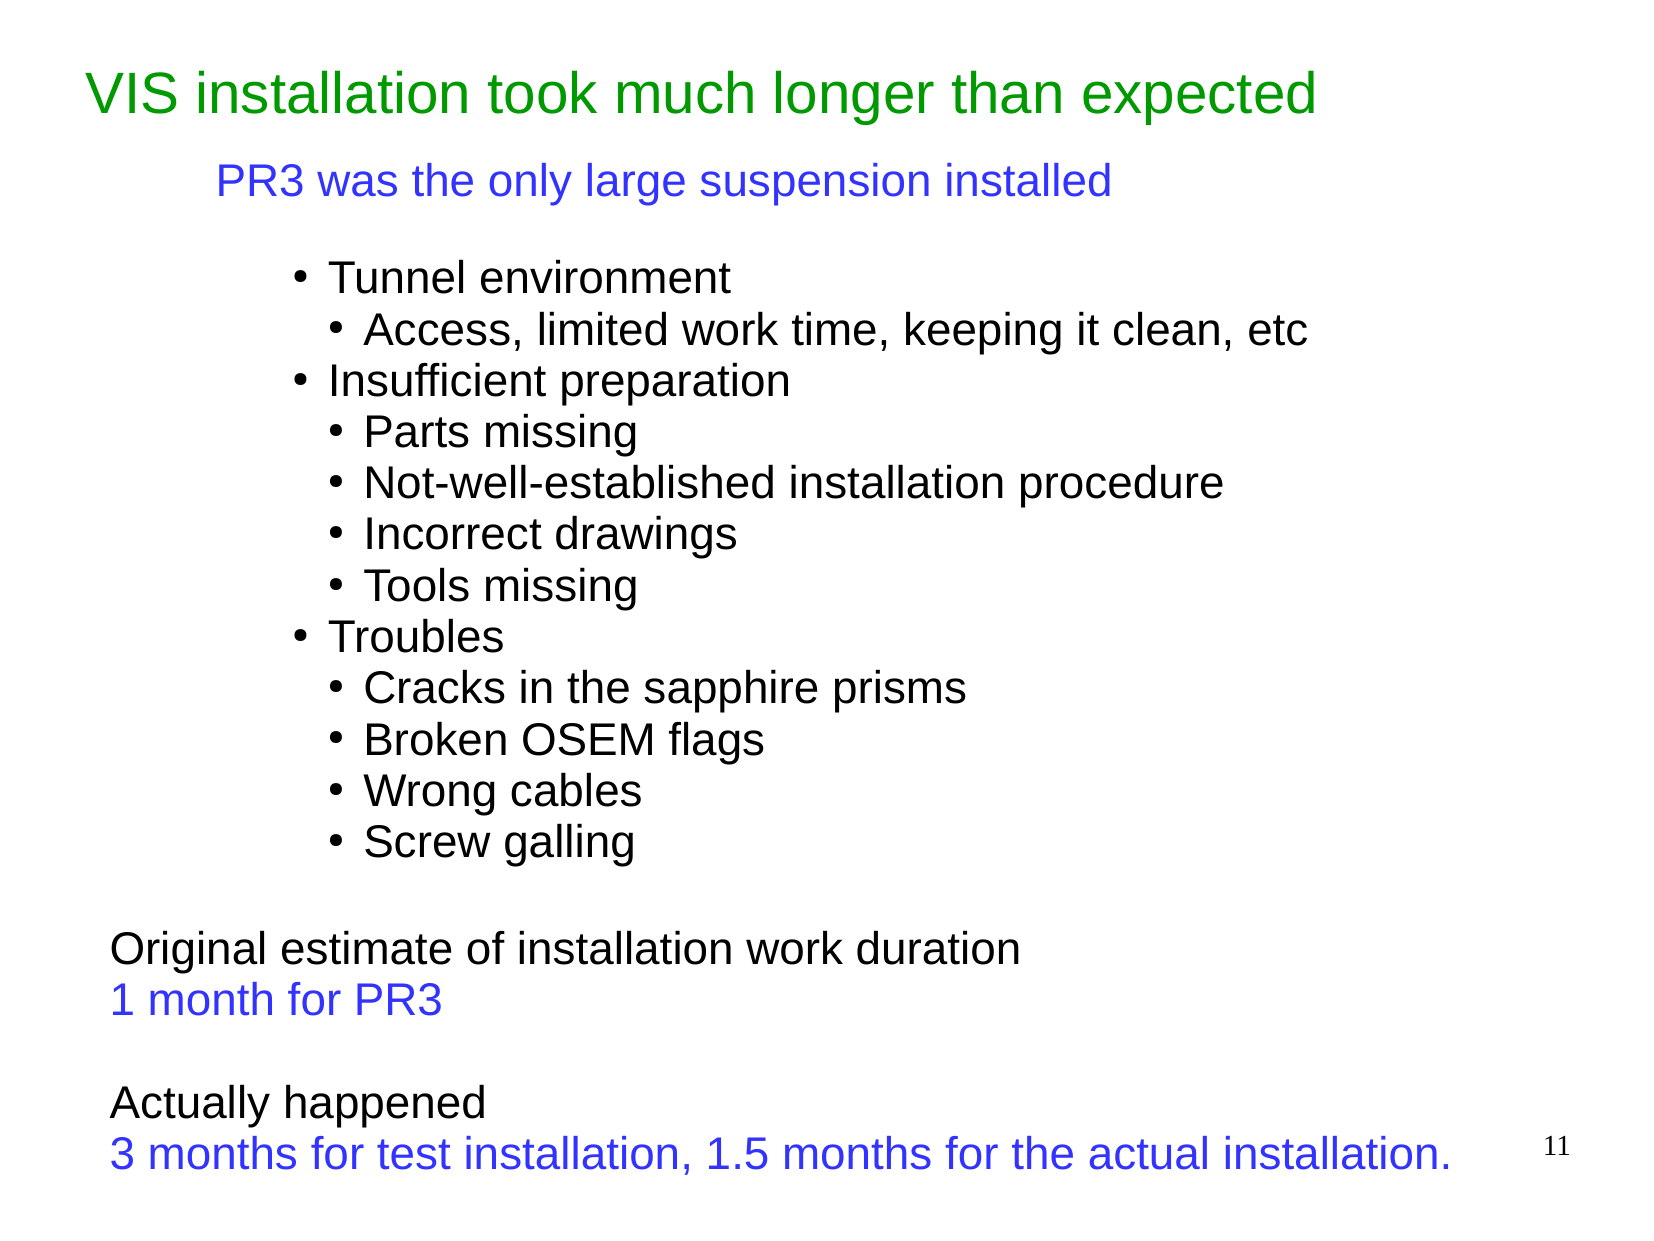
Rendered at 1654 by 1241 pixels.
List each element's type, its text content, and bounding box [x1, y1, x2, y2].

text_box Tunnel environment Access, limited work time, keeping it clean, etc Insufficient preparation Parts missing Not-well-established installation procedure Incorrect drawings Tools missing Troubles Cracks in the sapphire prisms Broken OSEM flags Wrong cables Screw galling [277, 244, 1325, 872]
text_box PR3 was the only large suspension installed [200, 147, 1128, 214]
text_box Original estimate of installation work duration 1 month for PR3 Actually happened 3 months for test installation, 1.5 months for the actual installation. [94, 915, 1560, 1181]
text_box VIS installation took much longer than expected [70, 53, 1335, 133]
